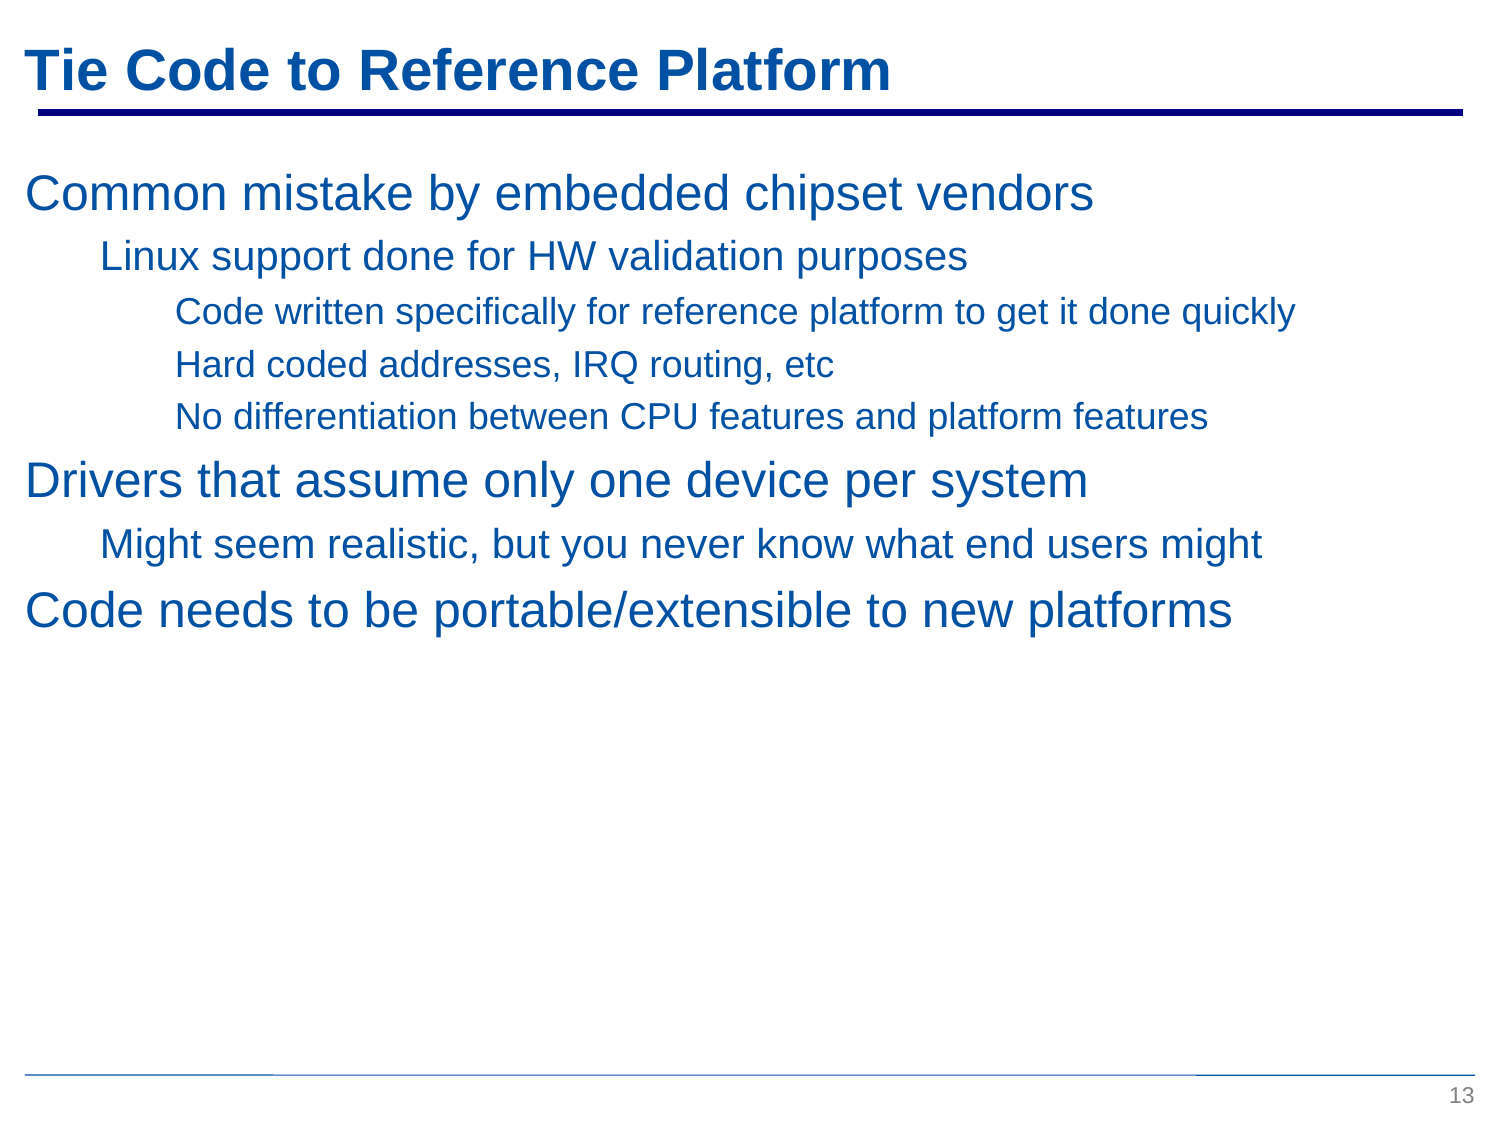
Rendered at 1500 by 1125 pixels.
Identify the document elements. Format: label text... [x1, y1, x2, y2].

title Tie Code to Reference Platform [24, 19, 1463, 118]
list Common mistake by embedded chipset vendors Linux support done for HW validation purposes Code written specifically for reference platform to get it done quickly Hard coded addresses, IRQ routing, etc No differentiation between CPU features and platform features Drivers that assume only one device per system Might seem realistic, but you never know what end users might Code needs to be portable/extensible to new platforms [24, 162, 1475, 1023]
